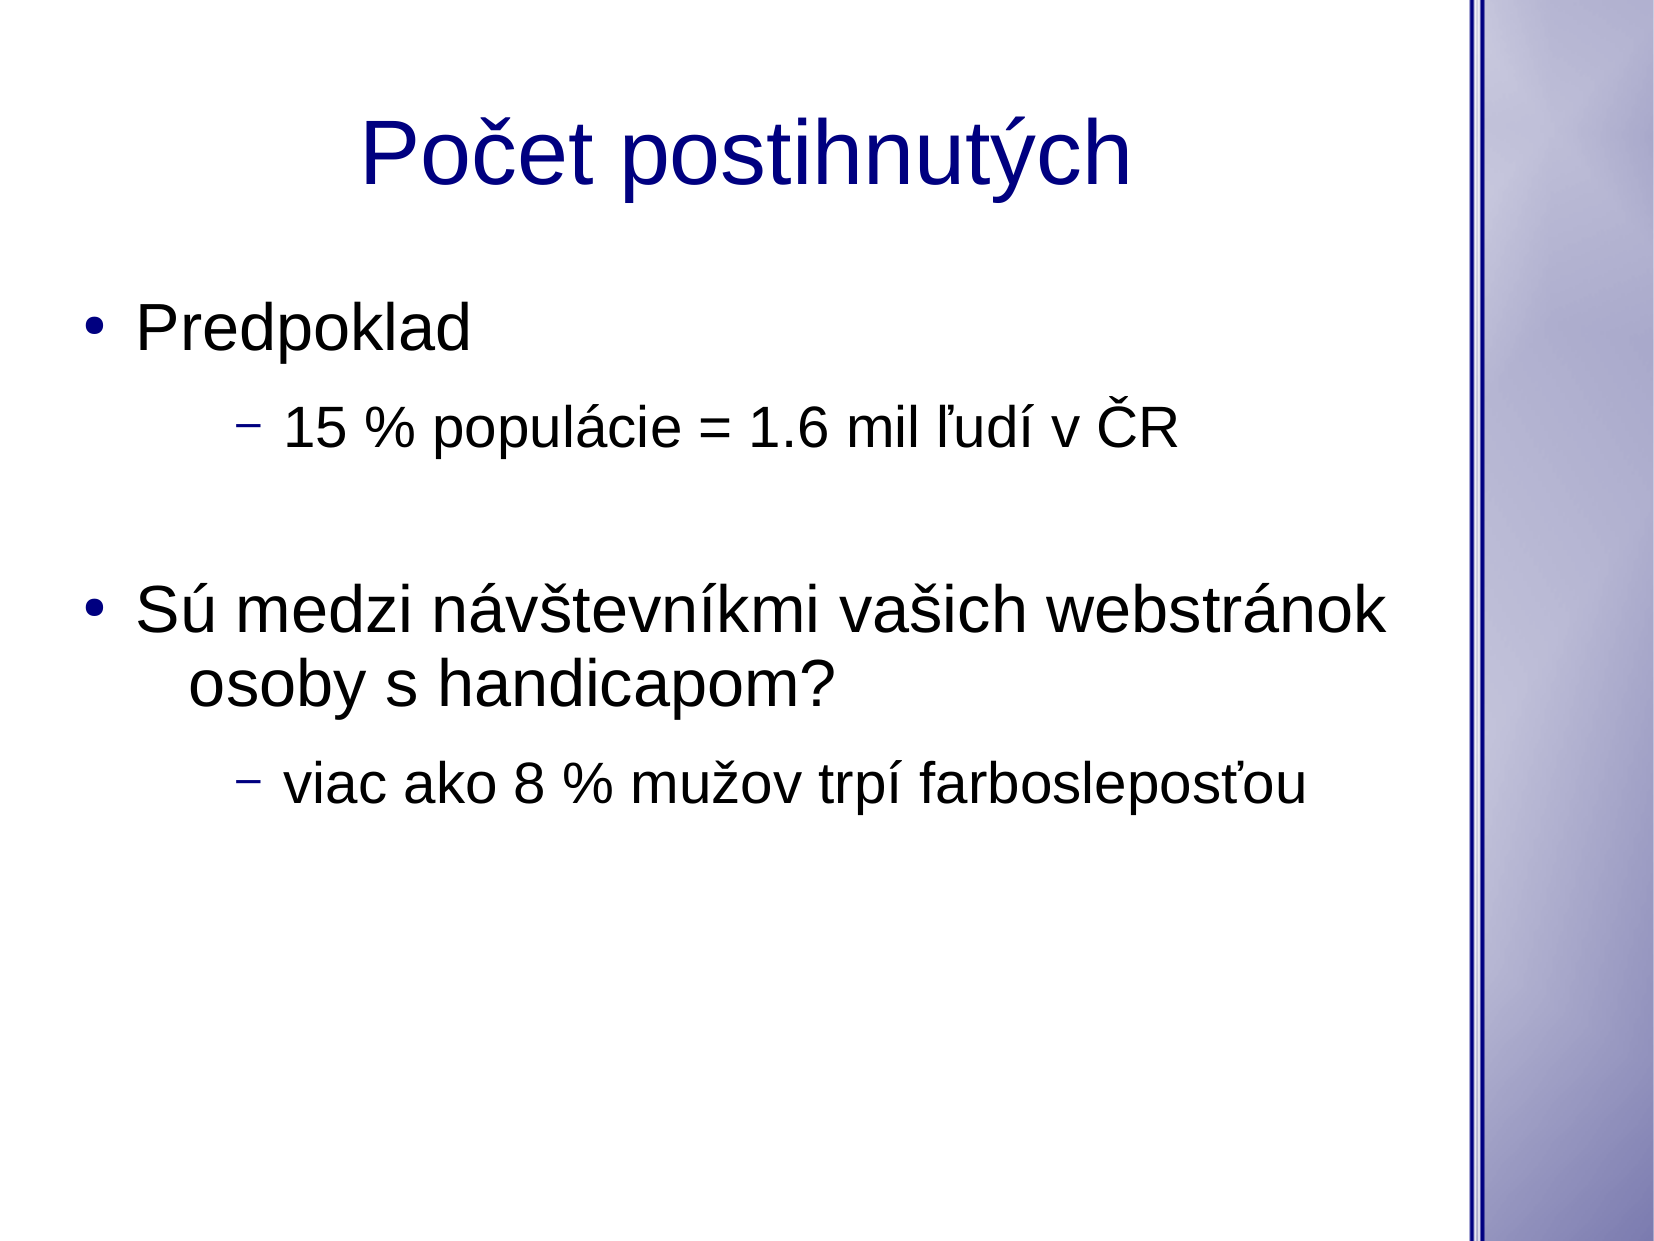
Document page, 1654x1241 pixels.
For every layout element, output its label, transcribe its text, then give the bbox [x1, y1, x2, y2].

list Predpoklad 15 % populácie = 1.6 mil ľudí v ČR Sú medzi návštevníkmi vašich webstránok osoby s handicapom? viac ako 8 % mužov trpí farbosleposťou [47, 290, 1447, 1094]
picture [0, 0, 1654, 1241]
title Počet postihnutých [47, 56, 1447, 250]
